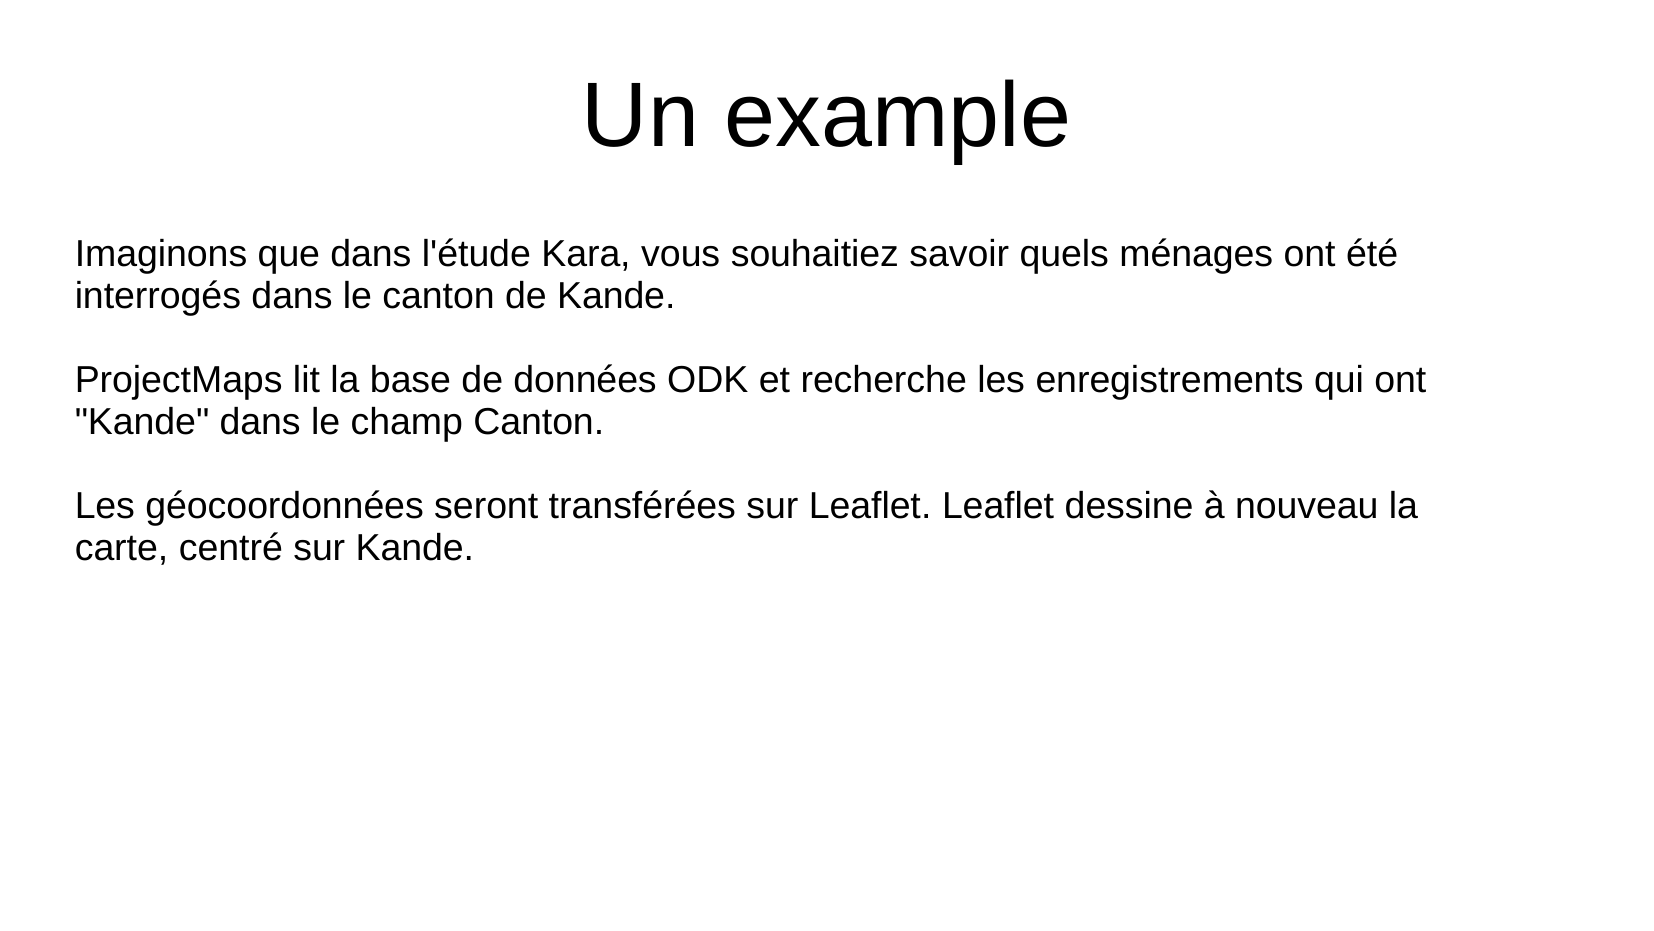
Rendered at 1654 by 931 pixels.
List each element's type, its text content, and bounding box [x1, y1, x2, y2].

title Un example [82, 37, 1571, 193]
text_box Imaginons que dans l'étude Kara, vous souhaitiez savoir quels ménages ont été interrogés dans le canton de Kande. ProjectMaps lit la base de données ODK et recherche les enregistrements qui ont "Kande" dans le champ Canton. Les géocoordonnées seront transférées sur Leaflet. Leaflet dessine à nouveau la carte, centré sur Kande. [60, 225, 1531, 870]
